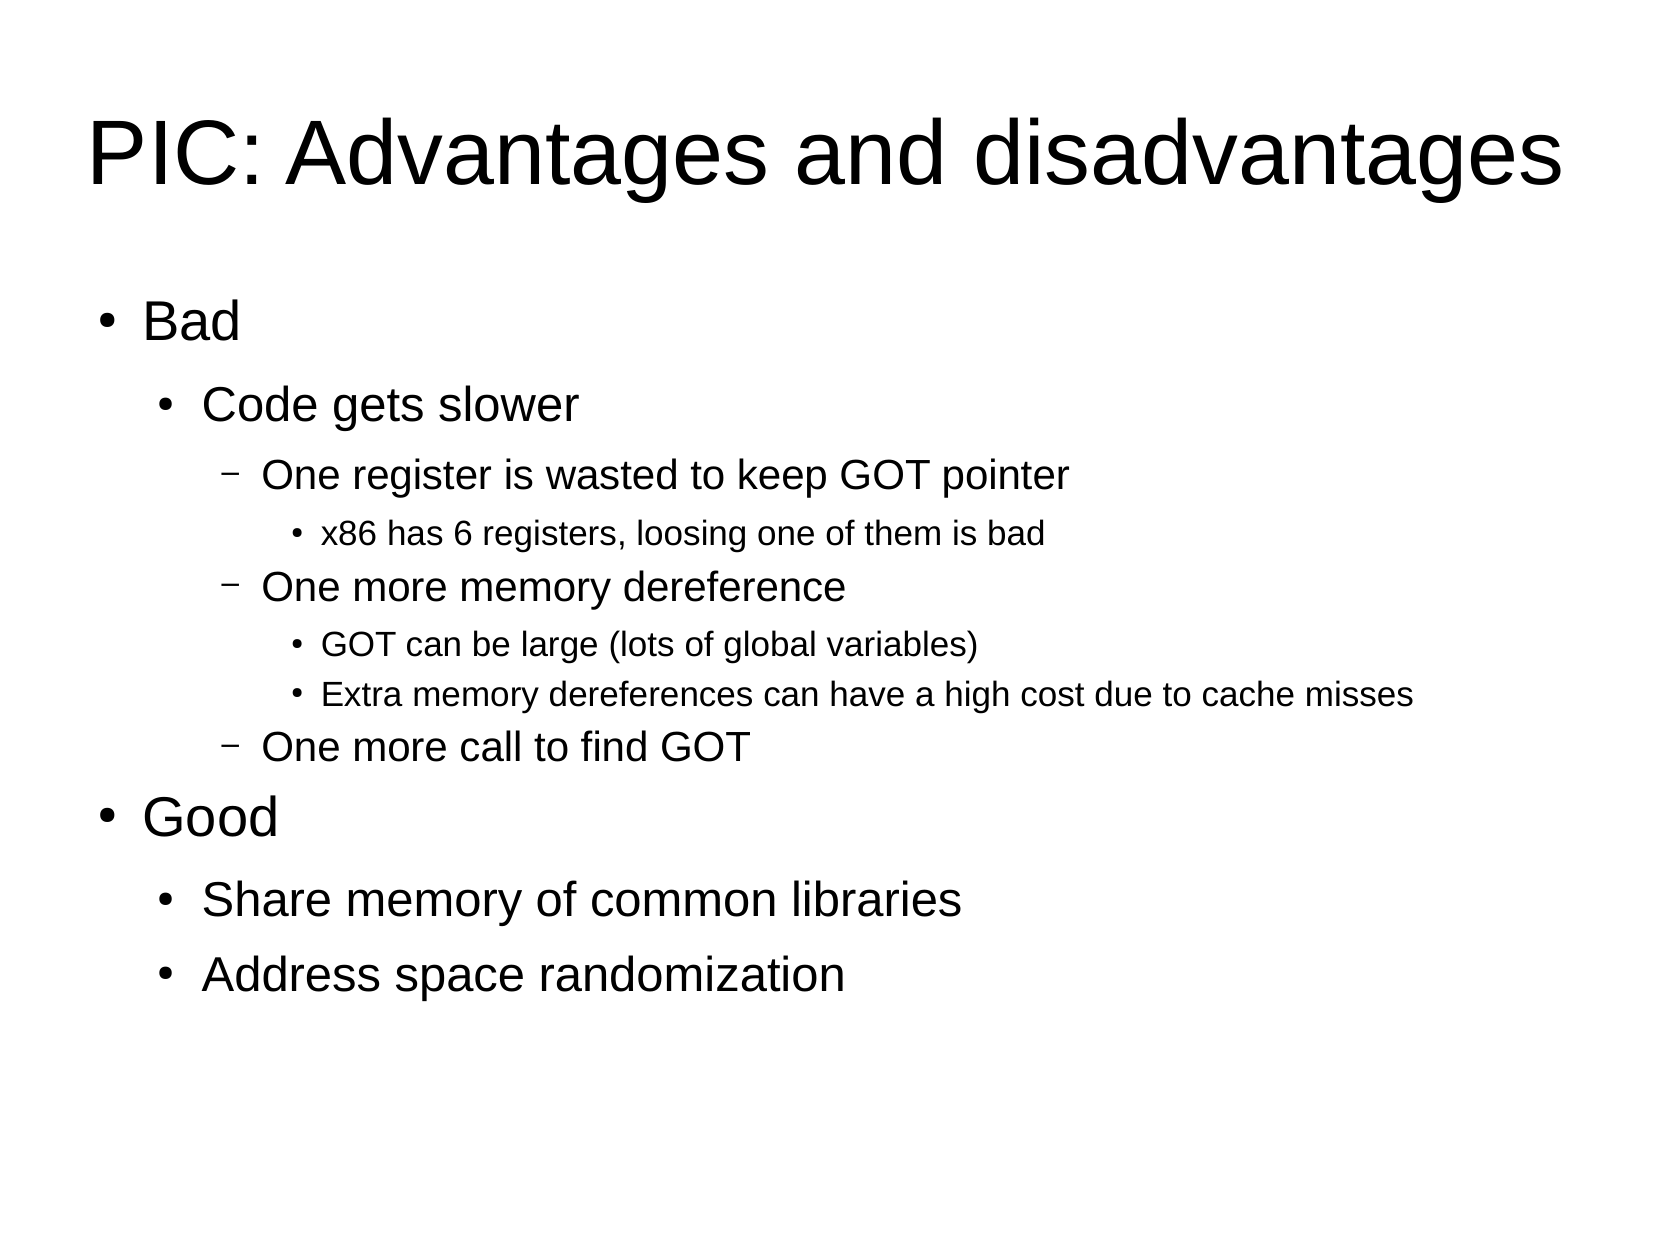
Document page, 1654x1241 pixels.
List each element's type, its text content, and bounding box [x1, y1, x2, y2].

title PIC: Advantages and disadvantages [82, 49, 1571, 257]
list Bad Code gets slower One register is wasted to keep GOT pointer x86 has 6 registers, loosing one of them is bad One more memory dereference GOT can be large (lots of global variables) Extra memory dereferences can have a high cost due to cache misses One more call to find GOT Good Share memory of common libraries Address space randomization [82, 290, 1571, 1010]
